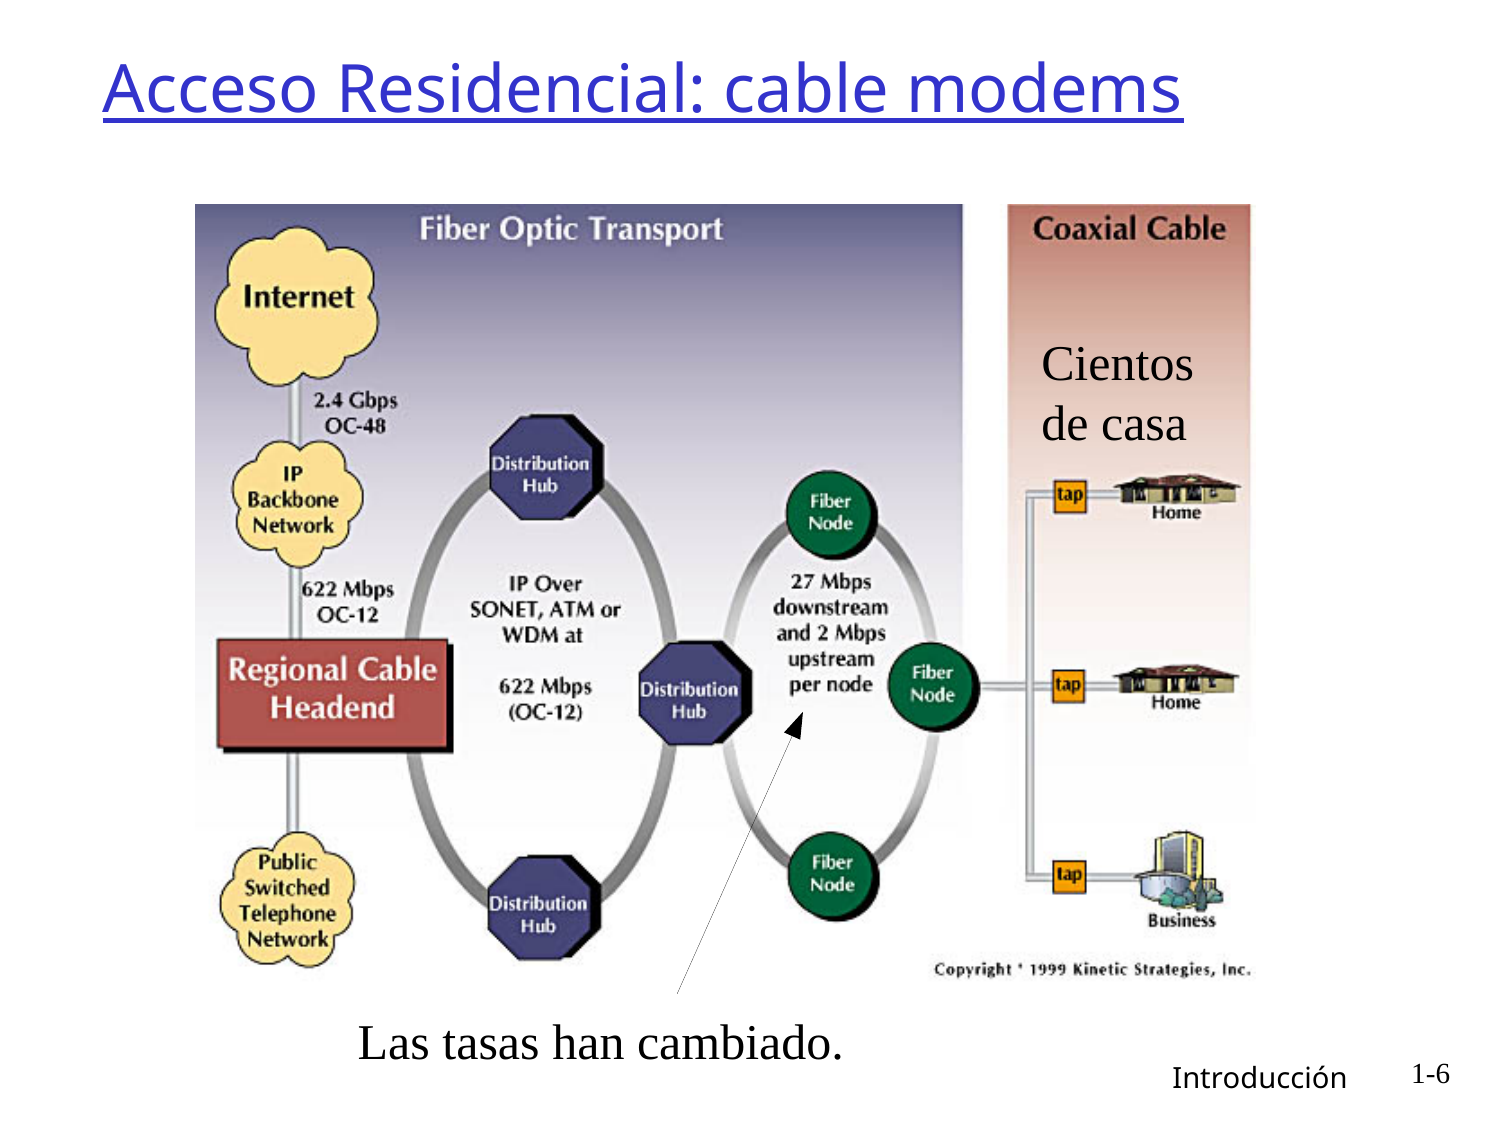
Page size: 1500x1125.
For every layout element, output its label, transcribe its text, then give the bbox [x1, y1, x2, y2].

text_box Cientos de casa [1026, 323, 1268, 459]
picture [195, 204, 1256, 983]
text_box Las tasas han cambiado. [342, 1002, 860, 1078]
title Acceso Residencial: cable modems [87, 16, 1463, 158]
